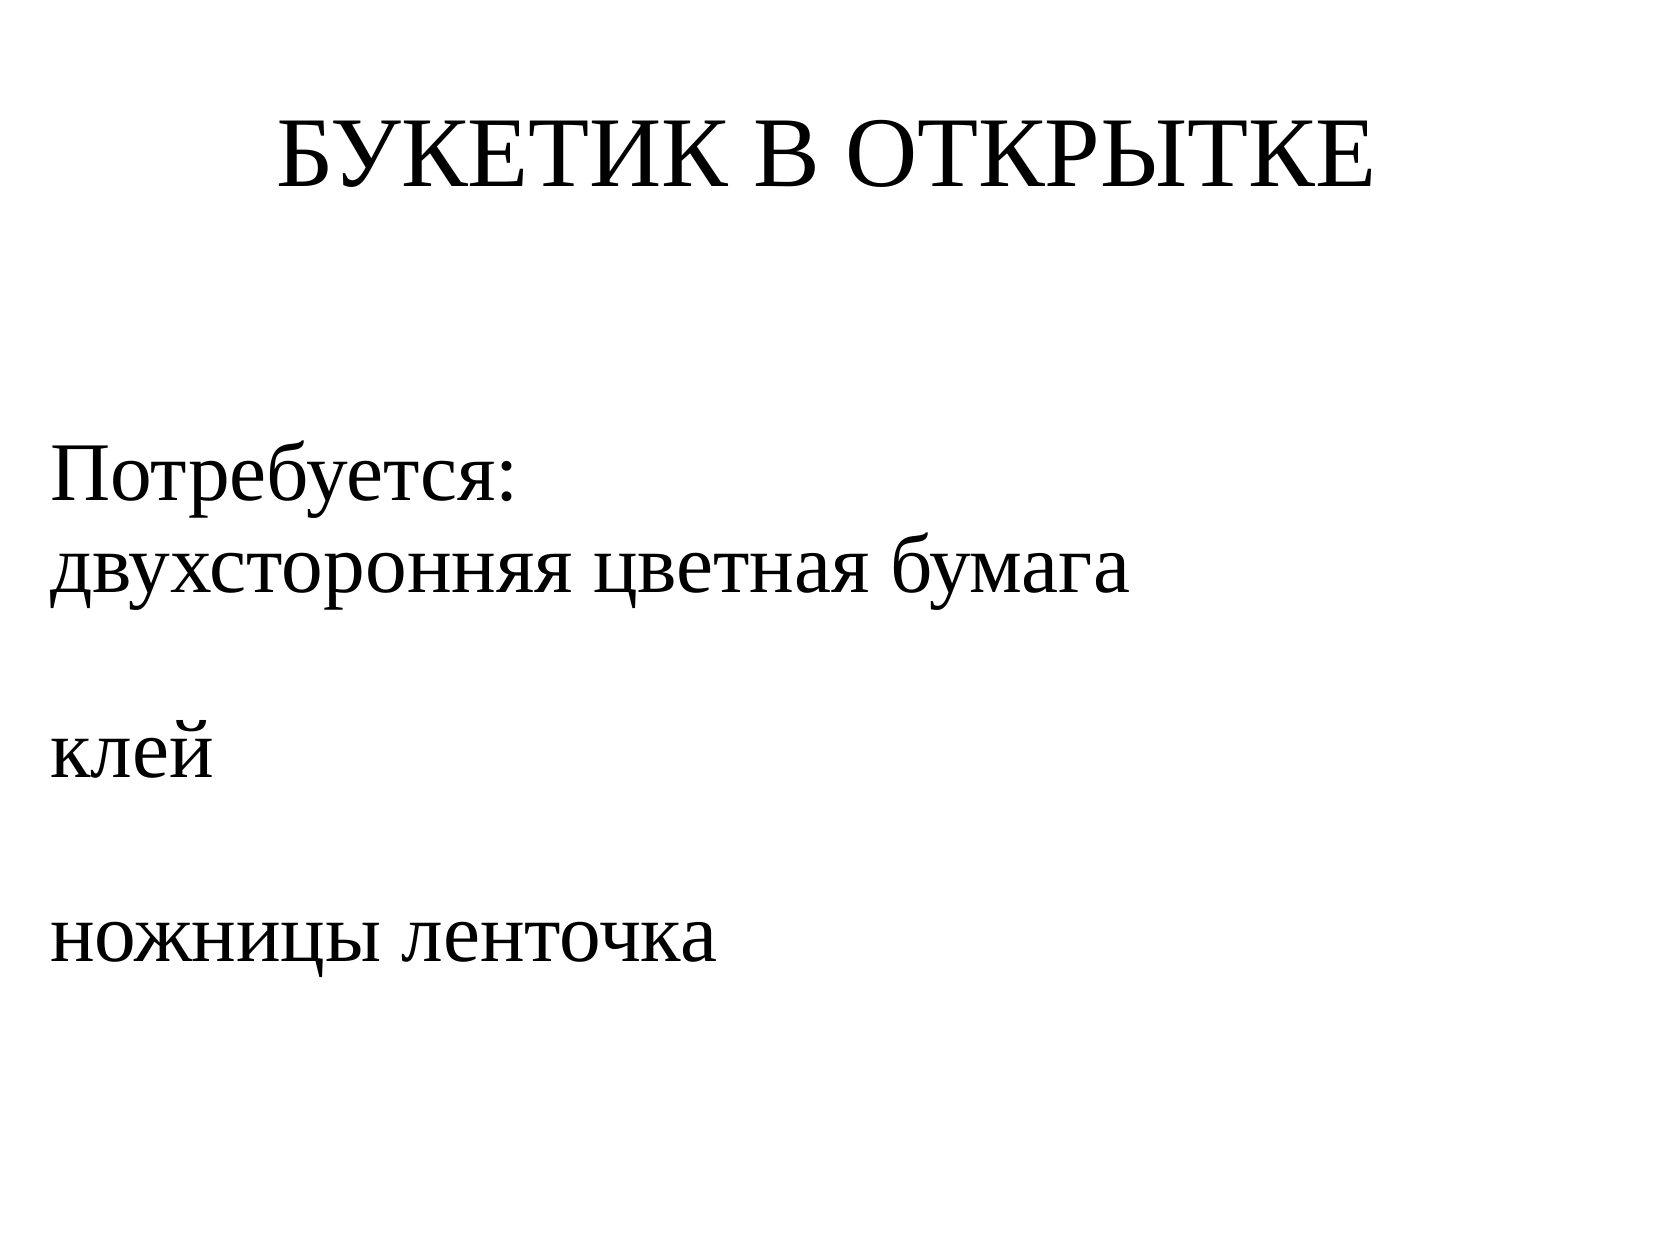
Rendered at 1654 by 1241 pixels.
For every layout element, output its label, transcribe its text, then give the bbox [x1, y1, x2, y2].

title БУКЕТИК В ОТКРЫТКЕ [82, 49, 1571, 200]
text_box Потребуется: двухсторонняя цветная бумага клей ножницы ленточка [35, 200, 1654, 1241]
